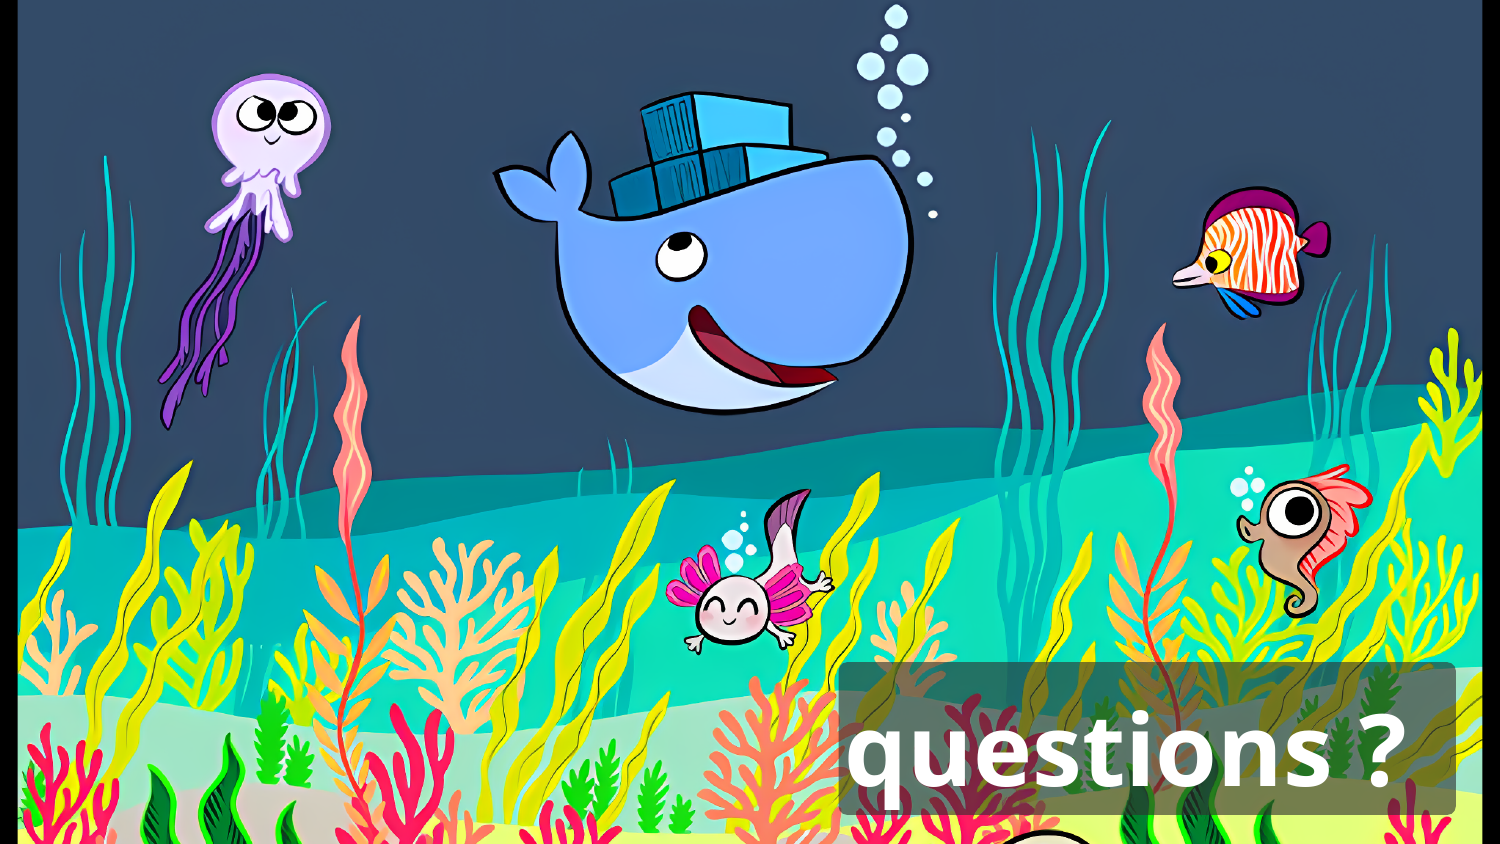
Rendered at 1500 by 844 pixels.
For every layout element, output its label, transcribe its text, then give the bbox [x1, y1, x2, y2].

picture [17, 0, 1483, 844]
text_box questions ? [844, 673, 1453, 797]
